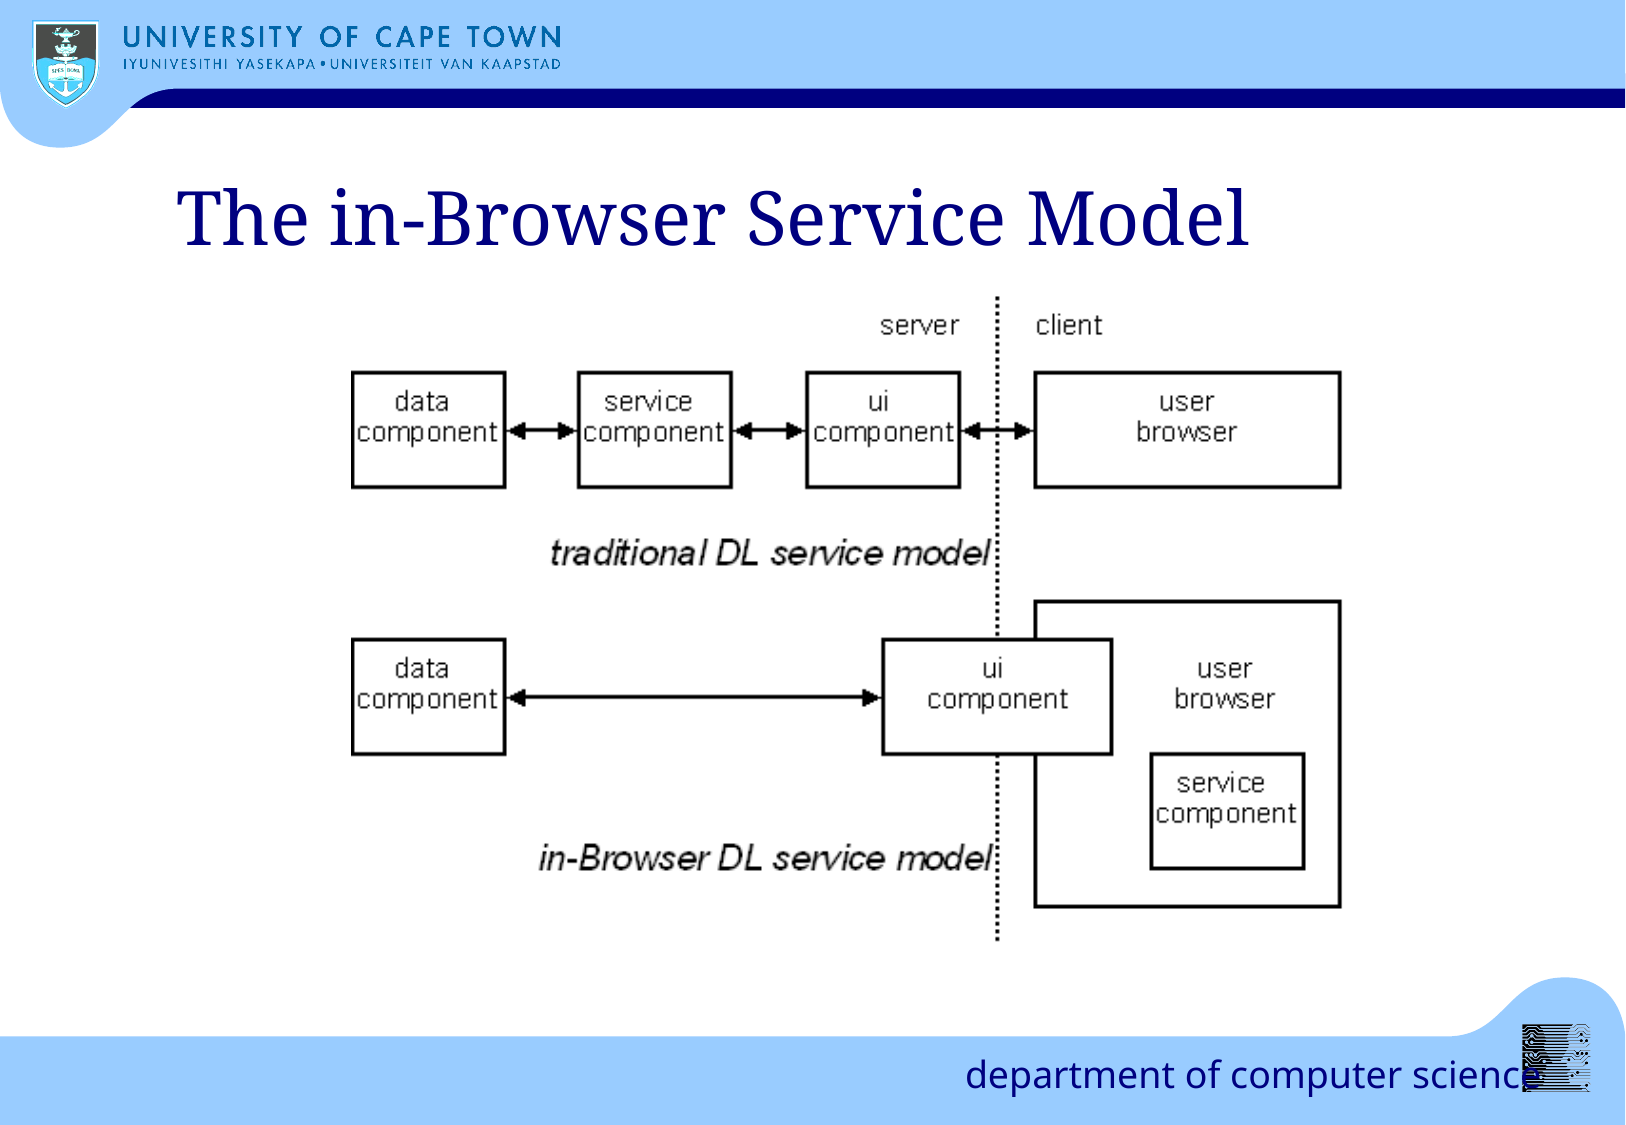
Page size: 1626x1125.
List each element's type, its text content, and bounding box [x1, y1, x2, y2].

picture [1526, 1070, 1536, 1076]
picture [351, 295, 1344, 949]
title The in-Browser Service Model [134, 140, 1571, 268]
picture [1522, 1024, 1591, 1092]
picture [120, 23, 563, 71]
